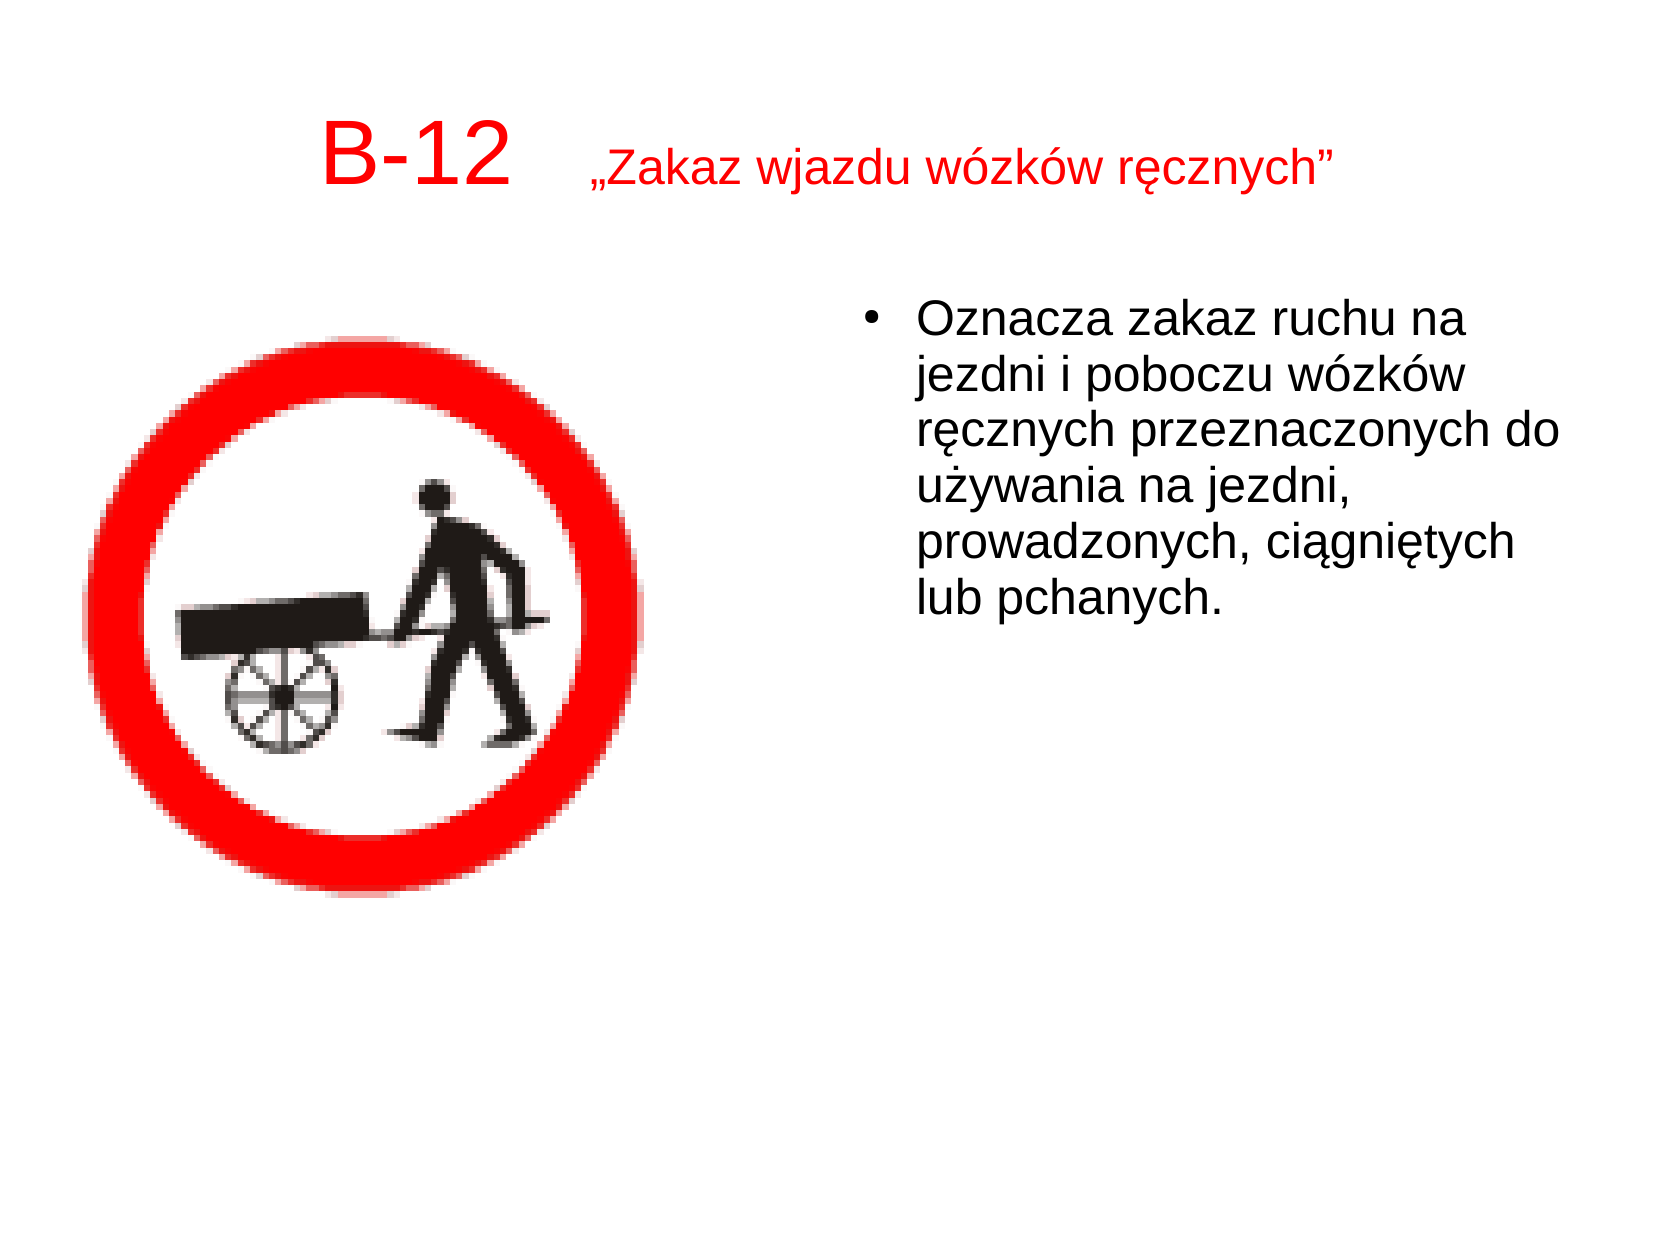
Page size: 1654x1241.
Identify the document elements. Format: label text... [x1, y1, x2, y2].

picture [82, 336, 644, 898]
list Oznacza zakaz ruchu na jezdni i poboczu wózków ręcznych przeznaczonych do używania na jezdni, prowadzonych, ciągniętych lub pchanych. [845, 290, 1572, 1094]
title B-12 „Zakaz wjazdu wózków ręcznych” [82, 56, 1571, 250]
